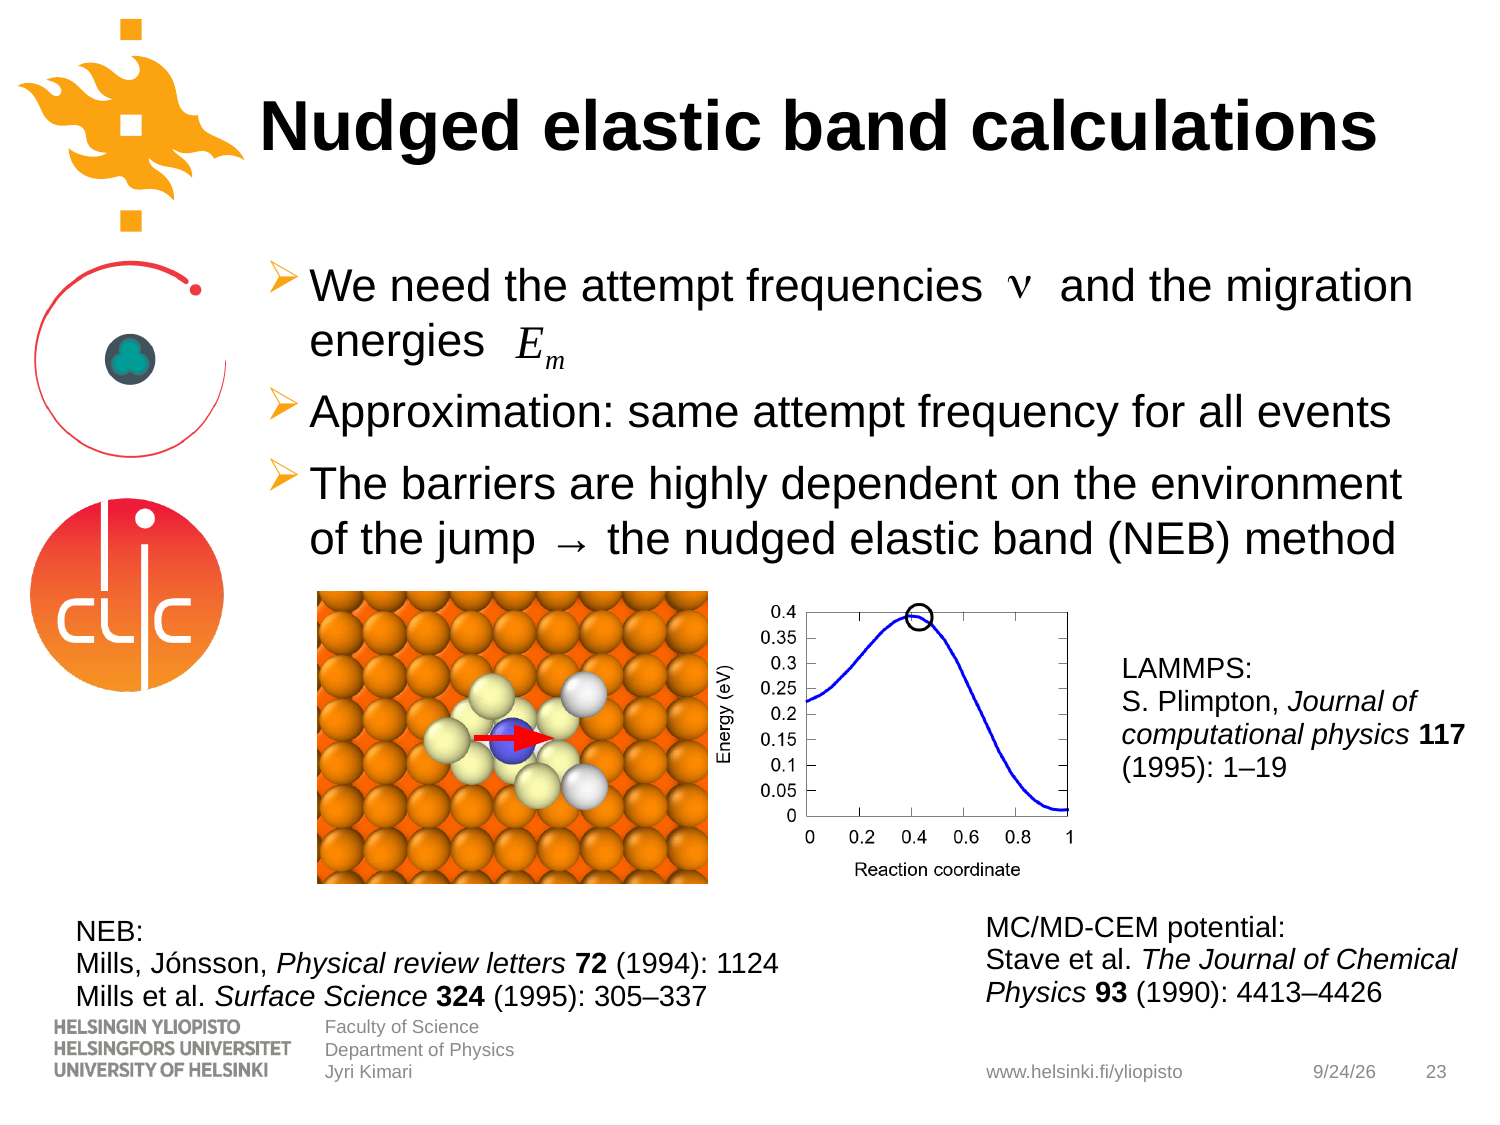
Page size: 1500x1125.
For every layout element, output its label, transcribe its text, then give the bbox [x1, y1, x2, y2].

chart [993, 274, 1044, 303]
chart [501, 317, 578, 376]
text_box MC/MD-CEM potential: Stave et al. The Journal of Chemical Physics 93 (1990): 4413–4426 [970, 903, 1474, 1017]
text_box NEB: Mills, Jónsson, Physical review letters 72 (1994): 1124 Mills et al. Surface Science 324 (1995): 305–337 [60, 907, 797, 1021]
slide_number 10 [1376, 1017, 1447, 1083]
slide_number 11/14/18 [1230, 1017, 1376, 1083]
list We need the attempt frequencies and the migration energies Approximation: same attempt frequency for all events The barriers are highly dependent on the environment of the jump → the nudged elastic band (NEB) method [265, 255, 1447, 988]
footer Faculty of Science Department of Physics Jyri Kimari [324, 1021, 750, 1083]
picture [53, 1017, 292, 1079]
text_box LAMMPS: S. Plimpton, Journal of computational physics 117 (1995): 1–19 [1106, 645, 1483, 791]
title Nudged elastic band calculations [259, 30, 1447, 214]
picture [317, 591, 1098, 884]
picture [0, 255, 272, 740]
